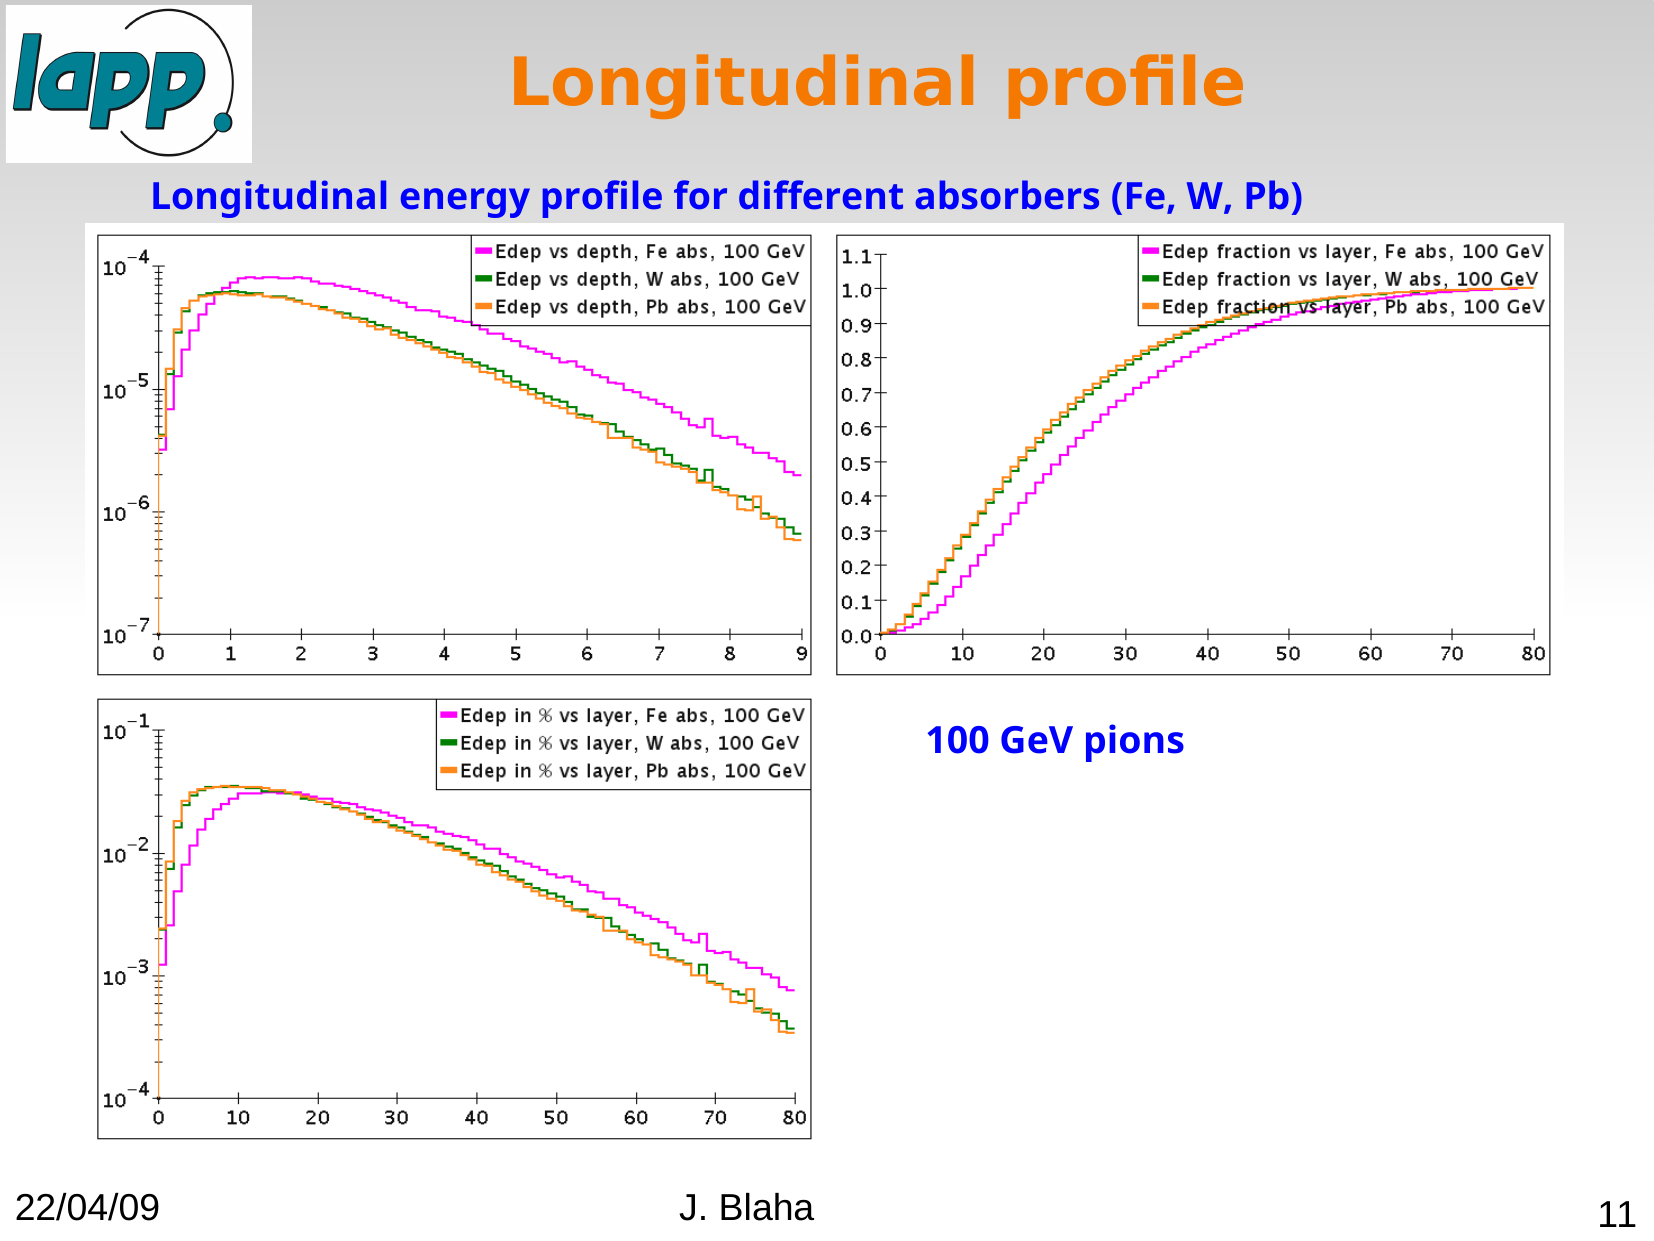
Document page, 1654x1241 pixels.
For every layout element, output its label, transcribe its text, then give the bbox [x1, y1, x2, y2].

picture [85, 223, 1564, 1151]
text_box 100 GeV pions [910, 708, 1453, 778]
text_box 22/04/09 [0, 1179, 177, 1241]
title Longitudinal profile [148, 8, 1654, 157]
text_box J. Blaha [653, 1179, 1000, 1241]
picture [5, 5, 252, 163]
text_box 3 [1575, 1186, 1654, 1241]
text_box Longitudinal energy profile for different absorbers (Fe, W, Pb) [135, 164, 1488, 223]
